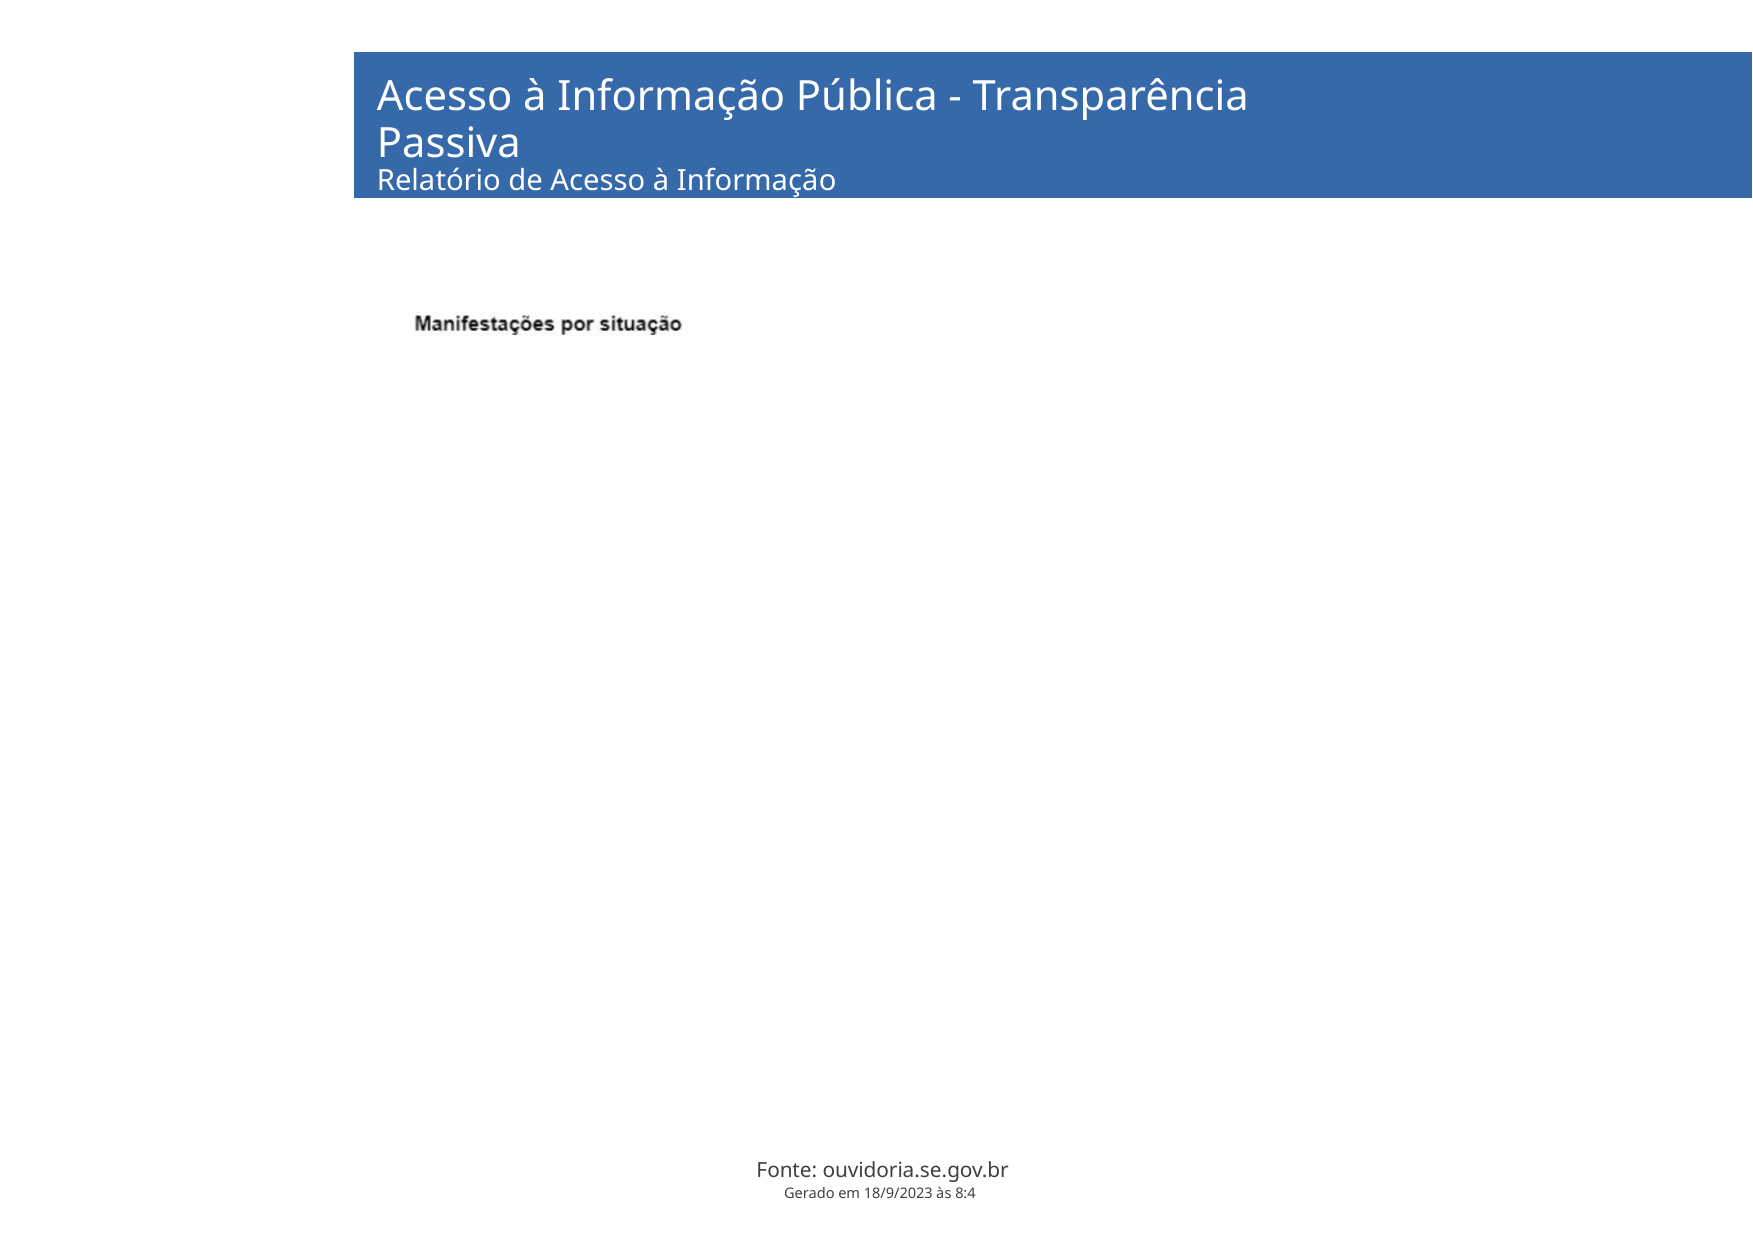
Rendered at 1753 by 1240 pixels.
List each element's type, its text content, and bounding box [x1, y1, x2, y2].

text_box Gerado em 18/9/2023 às 8:4 [784, 1184, 995, 1202]
text_box Fonte: ouvidoria.se.gov.br [756, 1158, 1023, 1182]
text_box Acesso à Informação Pública - Transparência Passiva Relatório de Acesso à Informação SETURAgosto a Agosto de 2023 [376, 72, 1403, 228]
text_box [155, 211, 1599, 1028]
text_box [354, 52, 1752, 198]
